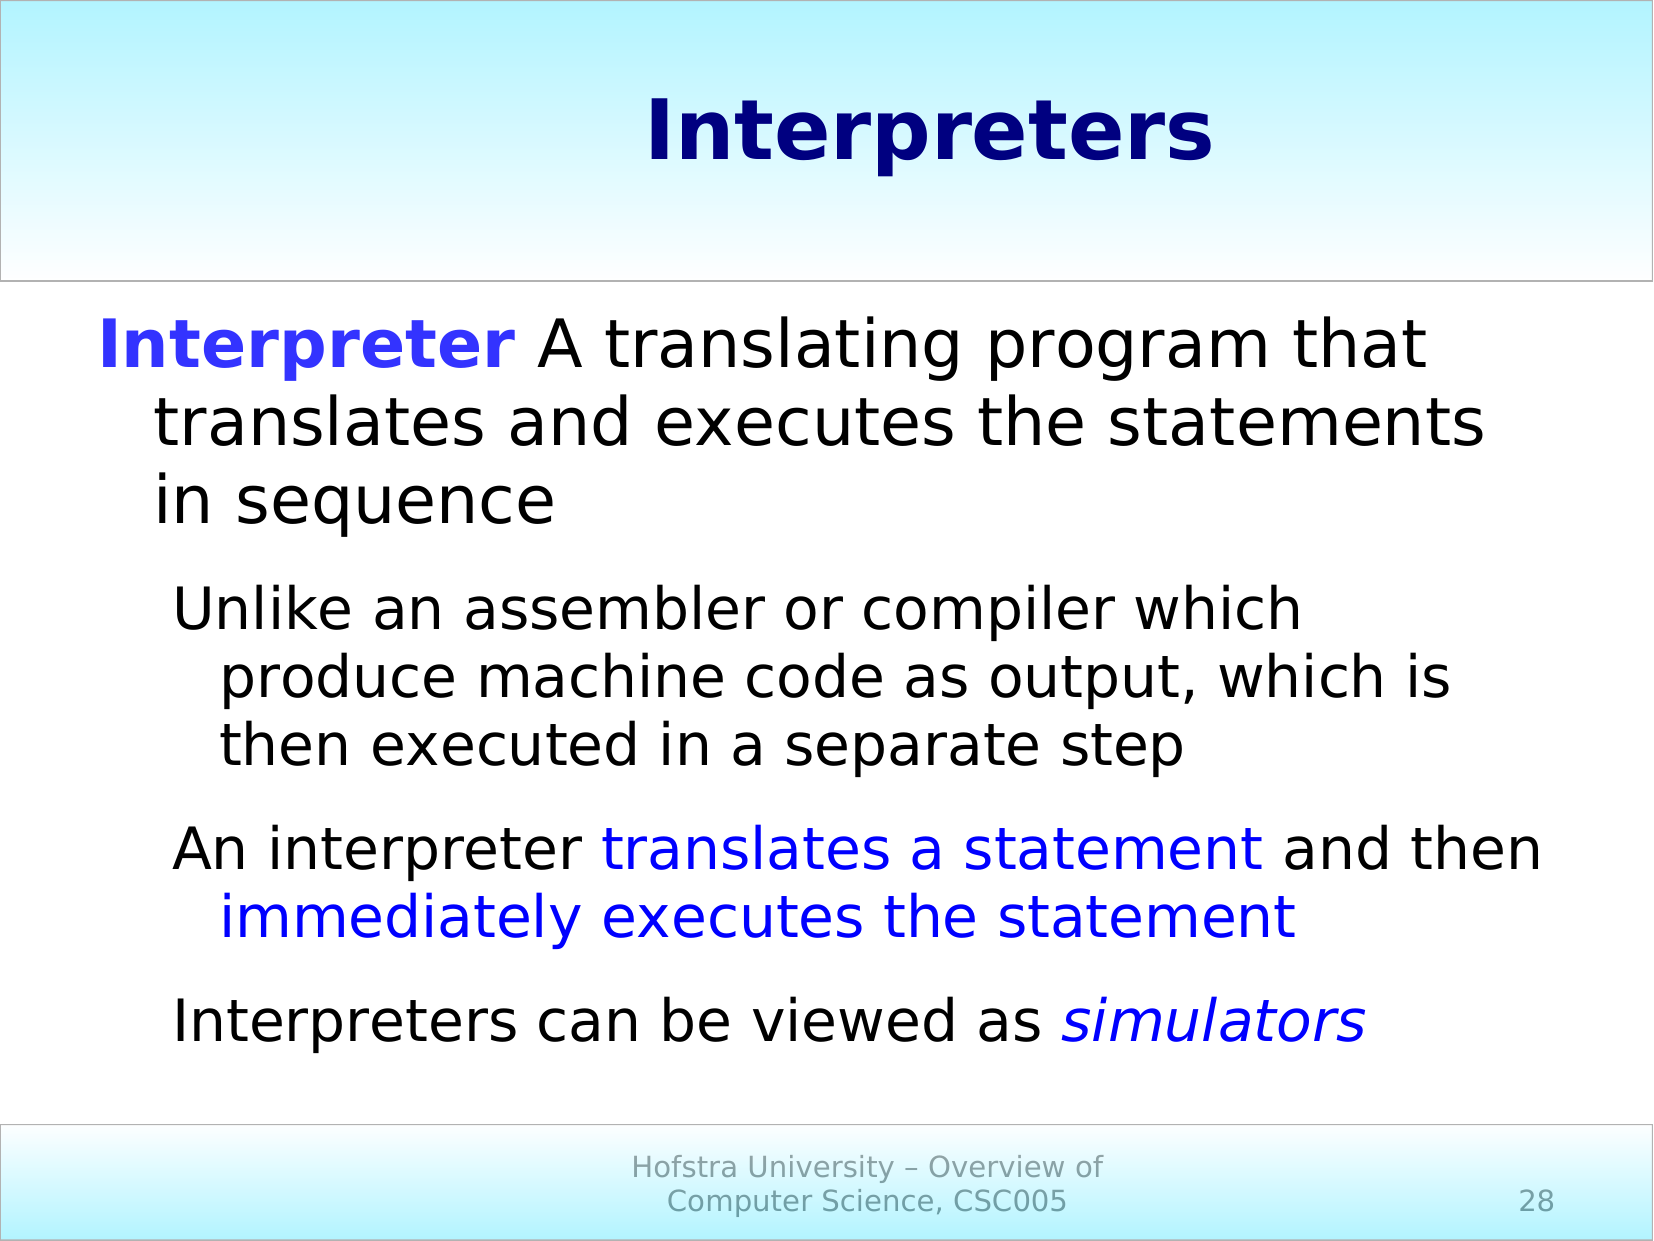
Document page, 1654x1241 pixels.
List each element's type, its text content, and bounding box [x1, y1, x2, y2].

list Interpreter A translating program that translates and executes the statements in sequence Unlike an assembler or compiler which produce machine code as output, which is then executed in a separate step An interpreter translates a statement and then immediately executes the statement Interpreters can be viewed as simulators [82, 298, 1571, 1241]
title Interpreters [247, 27, 1612, 235]
